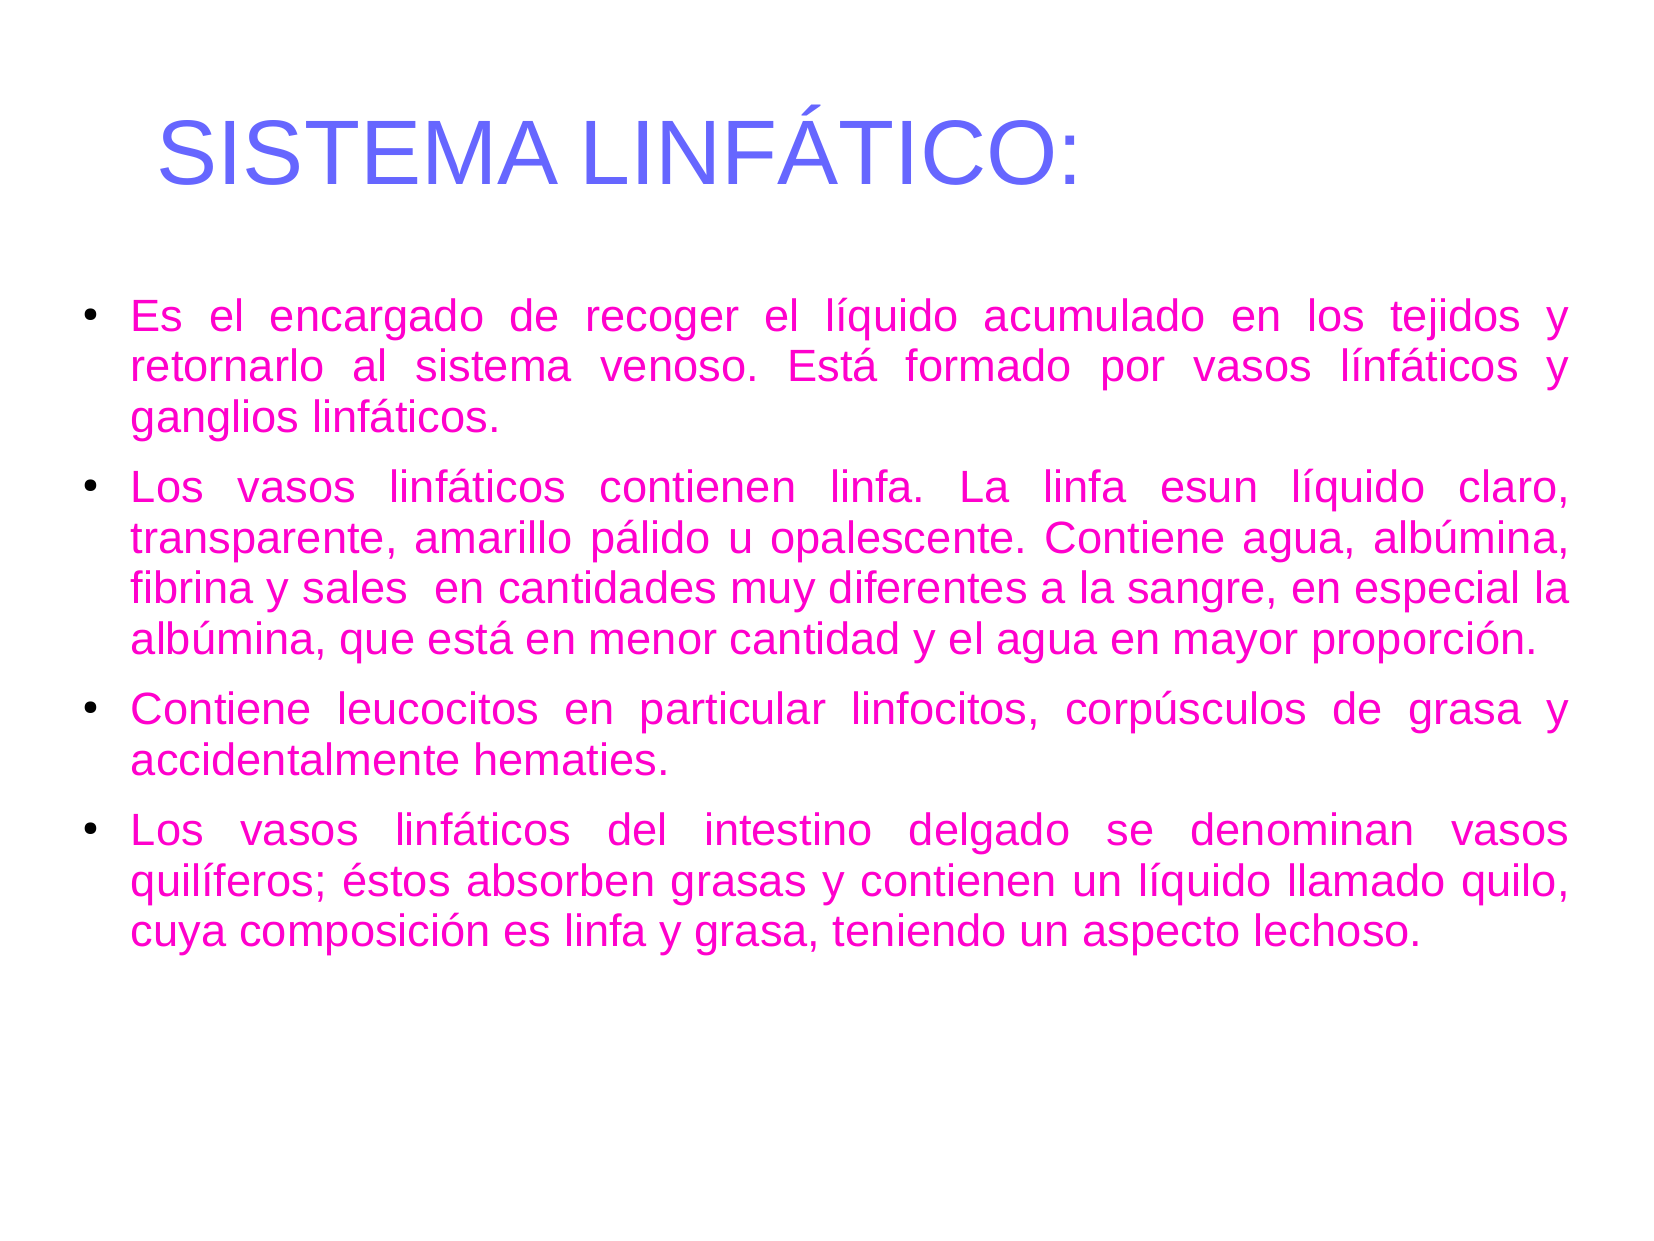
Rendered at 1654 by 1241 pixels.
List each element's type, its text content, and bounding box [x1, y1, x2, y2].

title SISTEMA LINFÁTICO: [82, 49, 1571, 257]
list Es el encargado de recoger el líquido acumulado en los tejidos y retornarlo al sistema venoso. Está formado por vasos línfáticos y ganglios linfáticos. Los vasos linfáticos contienen linfa. La linfa esun líquido claro, transparente, amarillo pálido u opalescente. Contiene agua, albúmina, fibrina y sales en cantidades muy diferentes a la sangre, en especial la albúmina, que está en menor cantidad y el agua en mayor proporción. Contiene leucocitos en particular linfocitos, corpúsculos de grasa y accidentalmente hematies. Los vasos linfáticos del intestino delgado se denominan vasos quilíferos; éstos absorben grasas y contienen un líquido llamado quilo, cuya composición es linfa y grasa, teniendo un aspecto lechoso. [82, 290, 1571, 1010]
